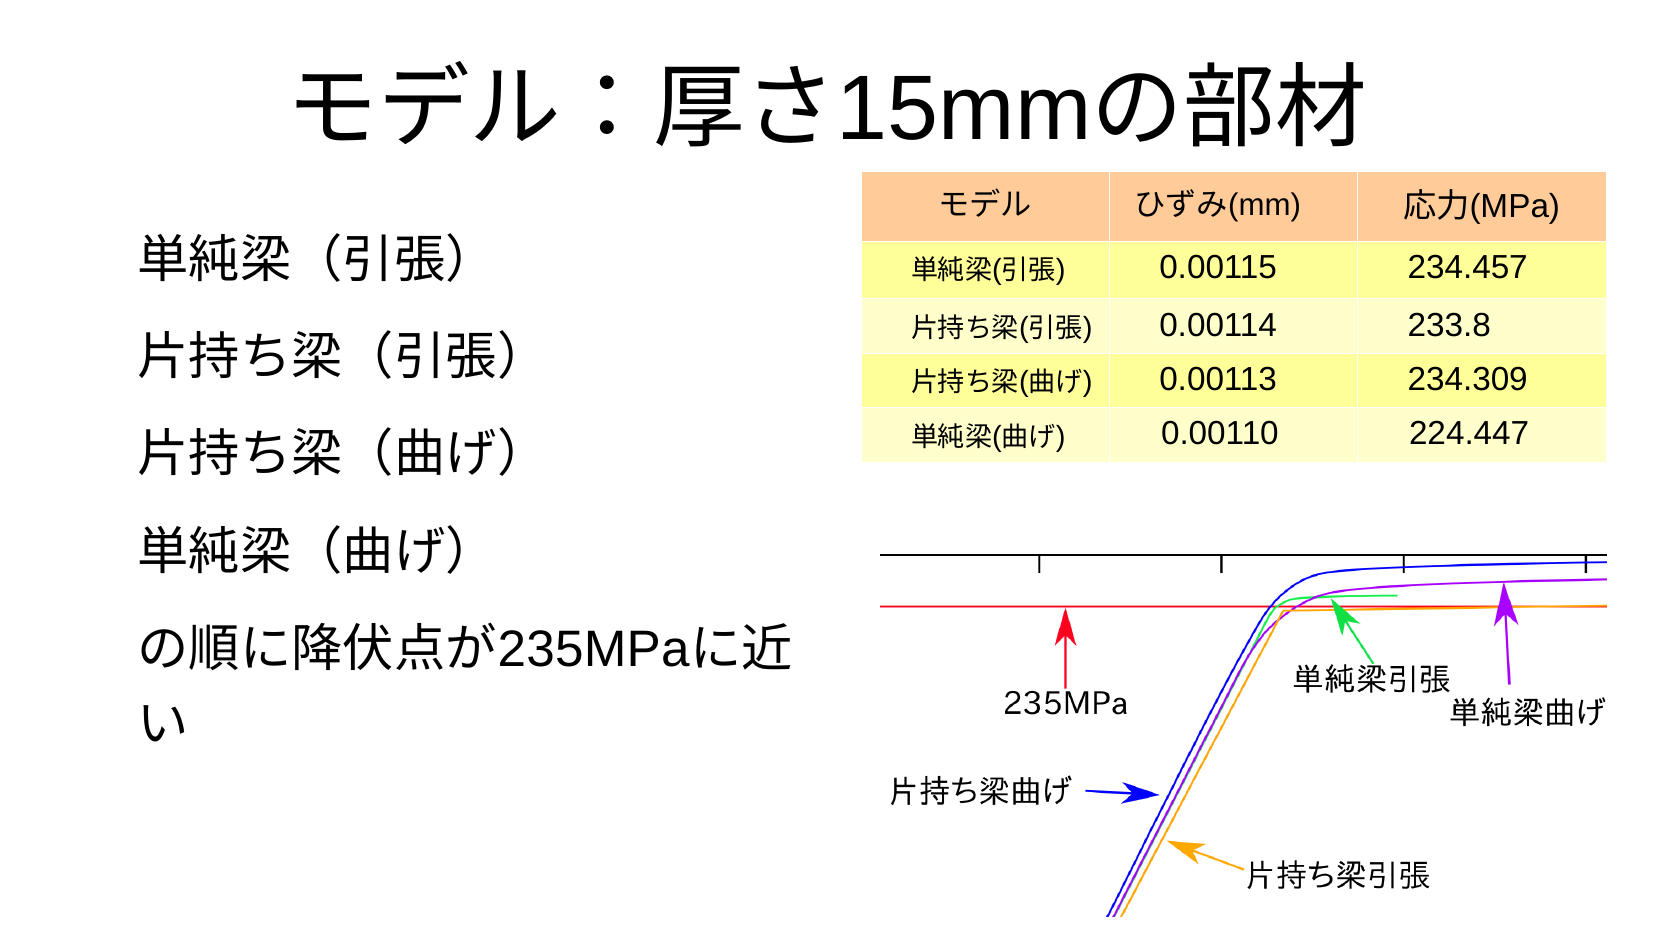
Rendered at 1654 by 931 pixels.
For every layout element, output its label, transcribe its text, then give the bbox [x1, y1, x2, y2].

table_header 応力(MPa) [1358, 172, 1606, 241]
table_header ひずみ(mm) [1110, 172, 1357, 241]
table_cell 0.00115 [1110, 242, 1357, 298]
picture [880, 543, 1607, 917]
table_cell 0.00110 [1110, 408, 1357, 462]
table_cell 234.457 [1358, 242, 1606, 298]
table_header モデル [862, 172, 1109, 241]
table_cell 233.8 [1358, 299, 1606, 353]
title モデル：厚さ15mmの部材 [82, 21, 1571, 178]
table_cell 単純梁(曲げ) [862, 408, 1109, 462]
table_cell 0.00113 [1110, 354, 1357, 407]
table_cell 224.447 [1358, 408, 1606, 462]
list 単純梁（引張） 片持ち梁（引張） 片持ち梁（曲げ） 単純梁（曲げ） の順に降伏点が235MPaに近い [82, 217, 809, 758]
table_cell 単純梁(引張) [862, 242, 1109, 298]
table_cell 片持ち梁(曲げ) [862, 354, 1109, 407]
table_cell 234.309 [1358, 354, 1606, 407]
table_cell 0.00114 [1110, 299, 1357, 353]
table_cell 片持ち梁(引張) [862, 299, 1109, 353]
